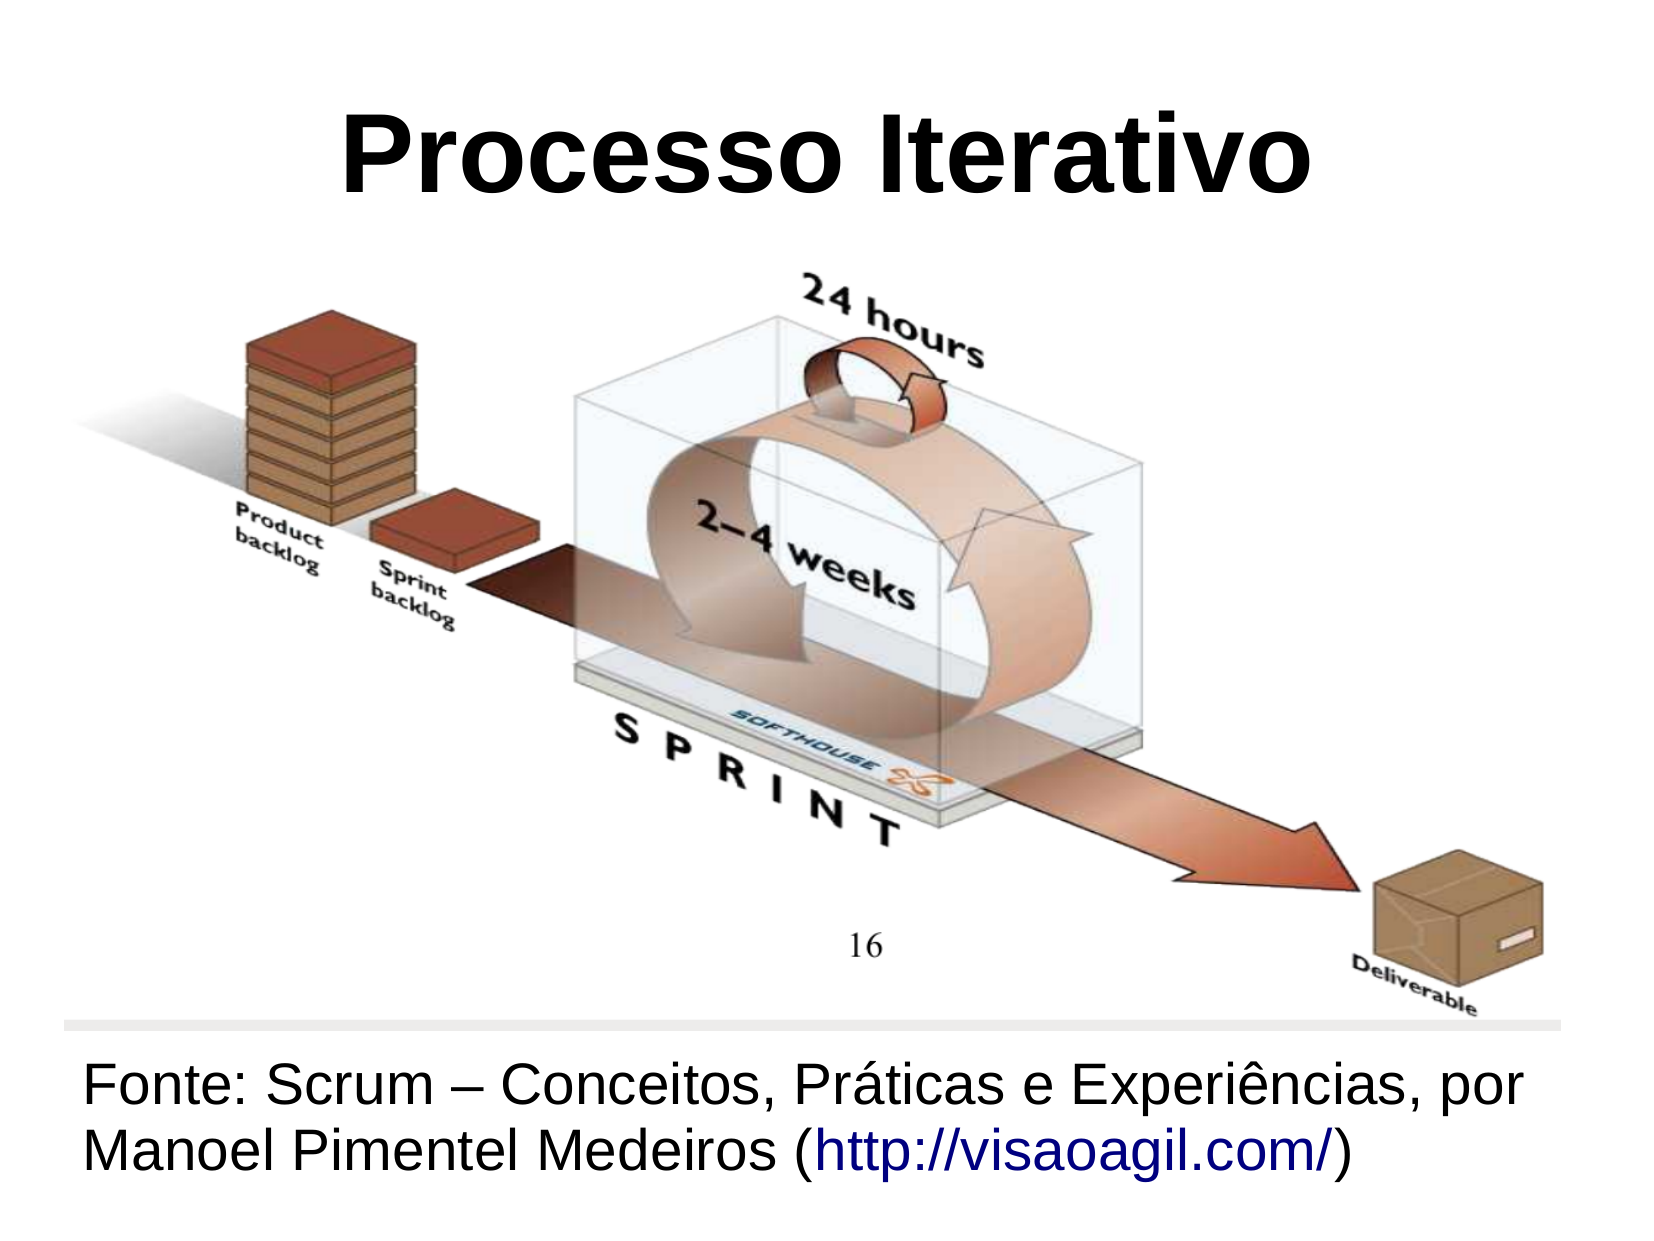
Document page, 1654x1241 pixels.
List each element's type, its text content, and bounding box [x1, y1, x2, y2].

list Fonte: Scrum – Conceitos, Práticas e Experiências, por Manoel Pimentel Medeiros (http://visaoagil.com/) [82, 1051, 1571, 1186]
title Processo Iterativo [82, 56, 1571, 250]
picture [64, 247, 1561, 1031]
